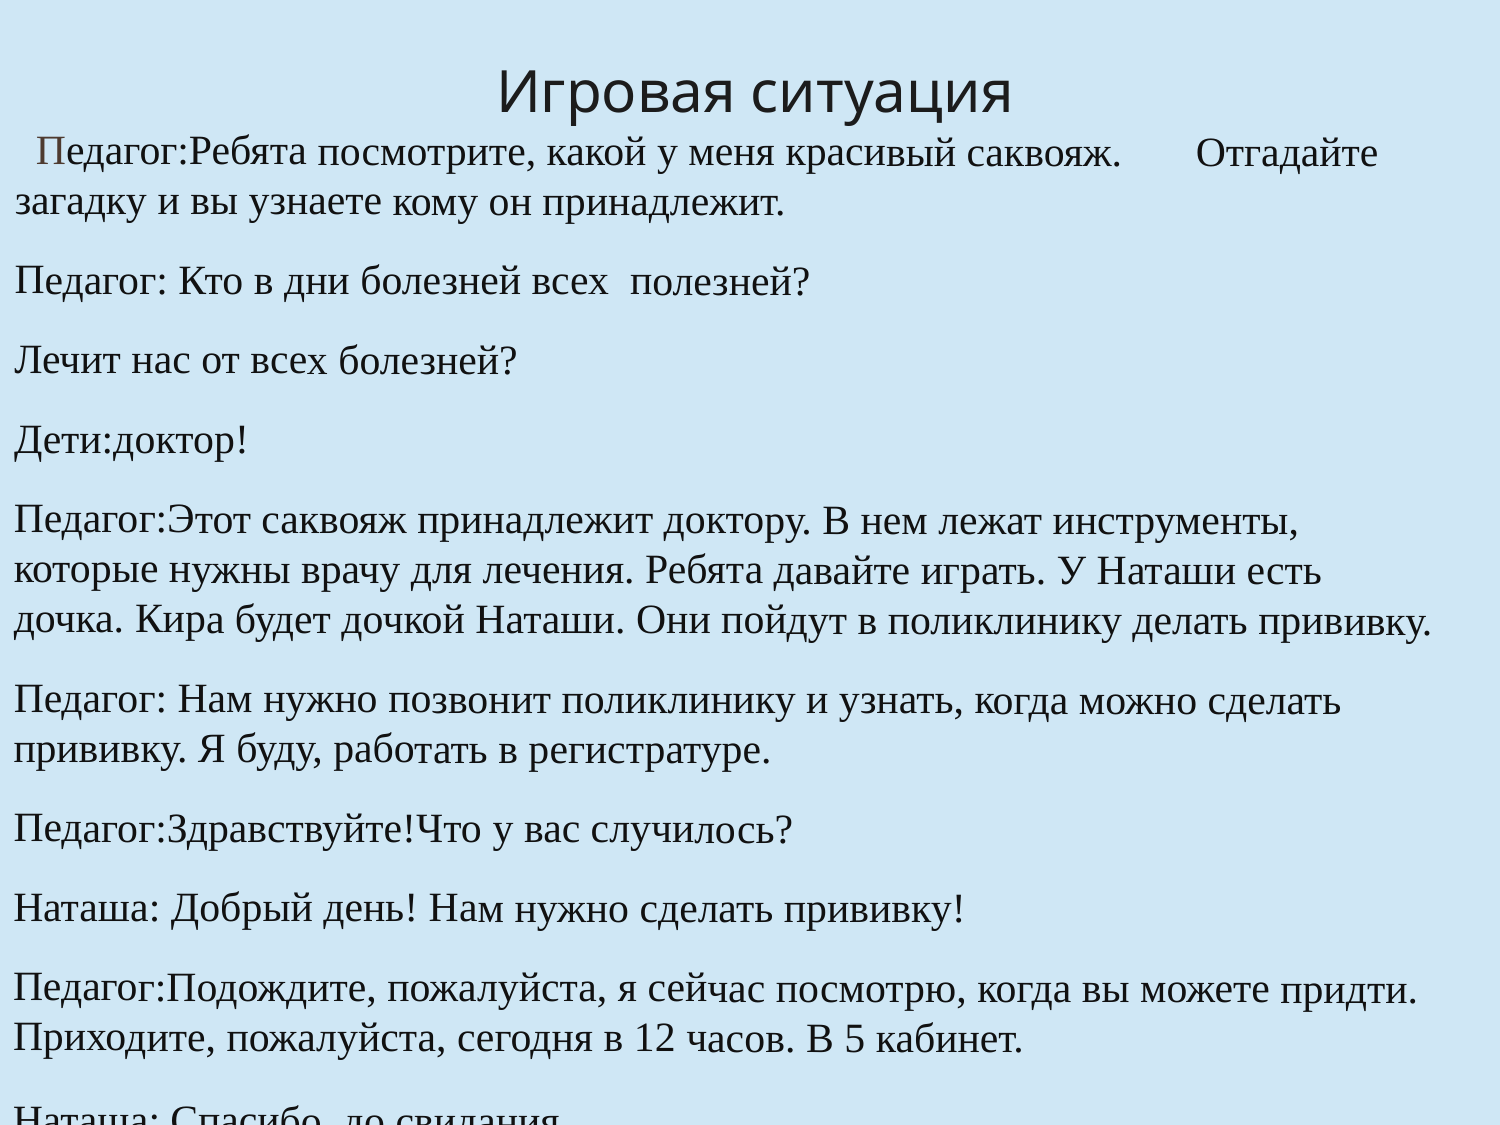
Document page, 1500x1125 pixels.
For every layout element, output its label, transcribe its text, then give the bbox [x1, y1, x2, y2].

title Игровая ситуация [50, 47, 1475, 142]
list Педагог:Ребята посмотрите, какой у меня красивый саквояж. Отгадайте загадку и вы узнаете кому он принадлежит. Педагог: Кто в дни болезней всех полезней? Лечит нас от всех болезней? Дети:доктор! Педагог:Этот саквояж принадлежит доктору. В нем лежат инструменты, которые нужны врачу для лечения. Ребята давайте играть. У Наташи есть дочка. Кира будет дочкой Наташи. Они пойдут в поликлинику делать прививку. Педагог: Нам нужно позвонит поликлинику и узнать, когда можно сделать прививку. Я буду, работать в регистратуре. Педагог:Здравствуйте!Что у вас случилось? Наташа: Добрый день! Нам нужно сделать прививку! Педагог:Подождите, пожалуйста, я сейчас посмотрю, когда вы можете придти. Приходите, пожалуйста, сегодня в 12 часов. В 5 кабинет. Наташа: Спасибо, до свидания. [0, 115, 1451, 935]
